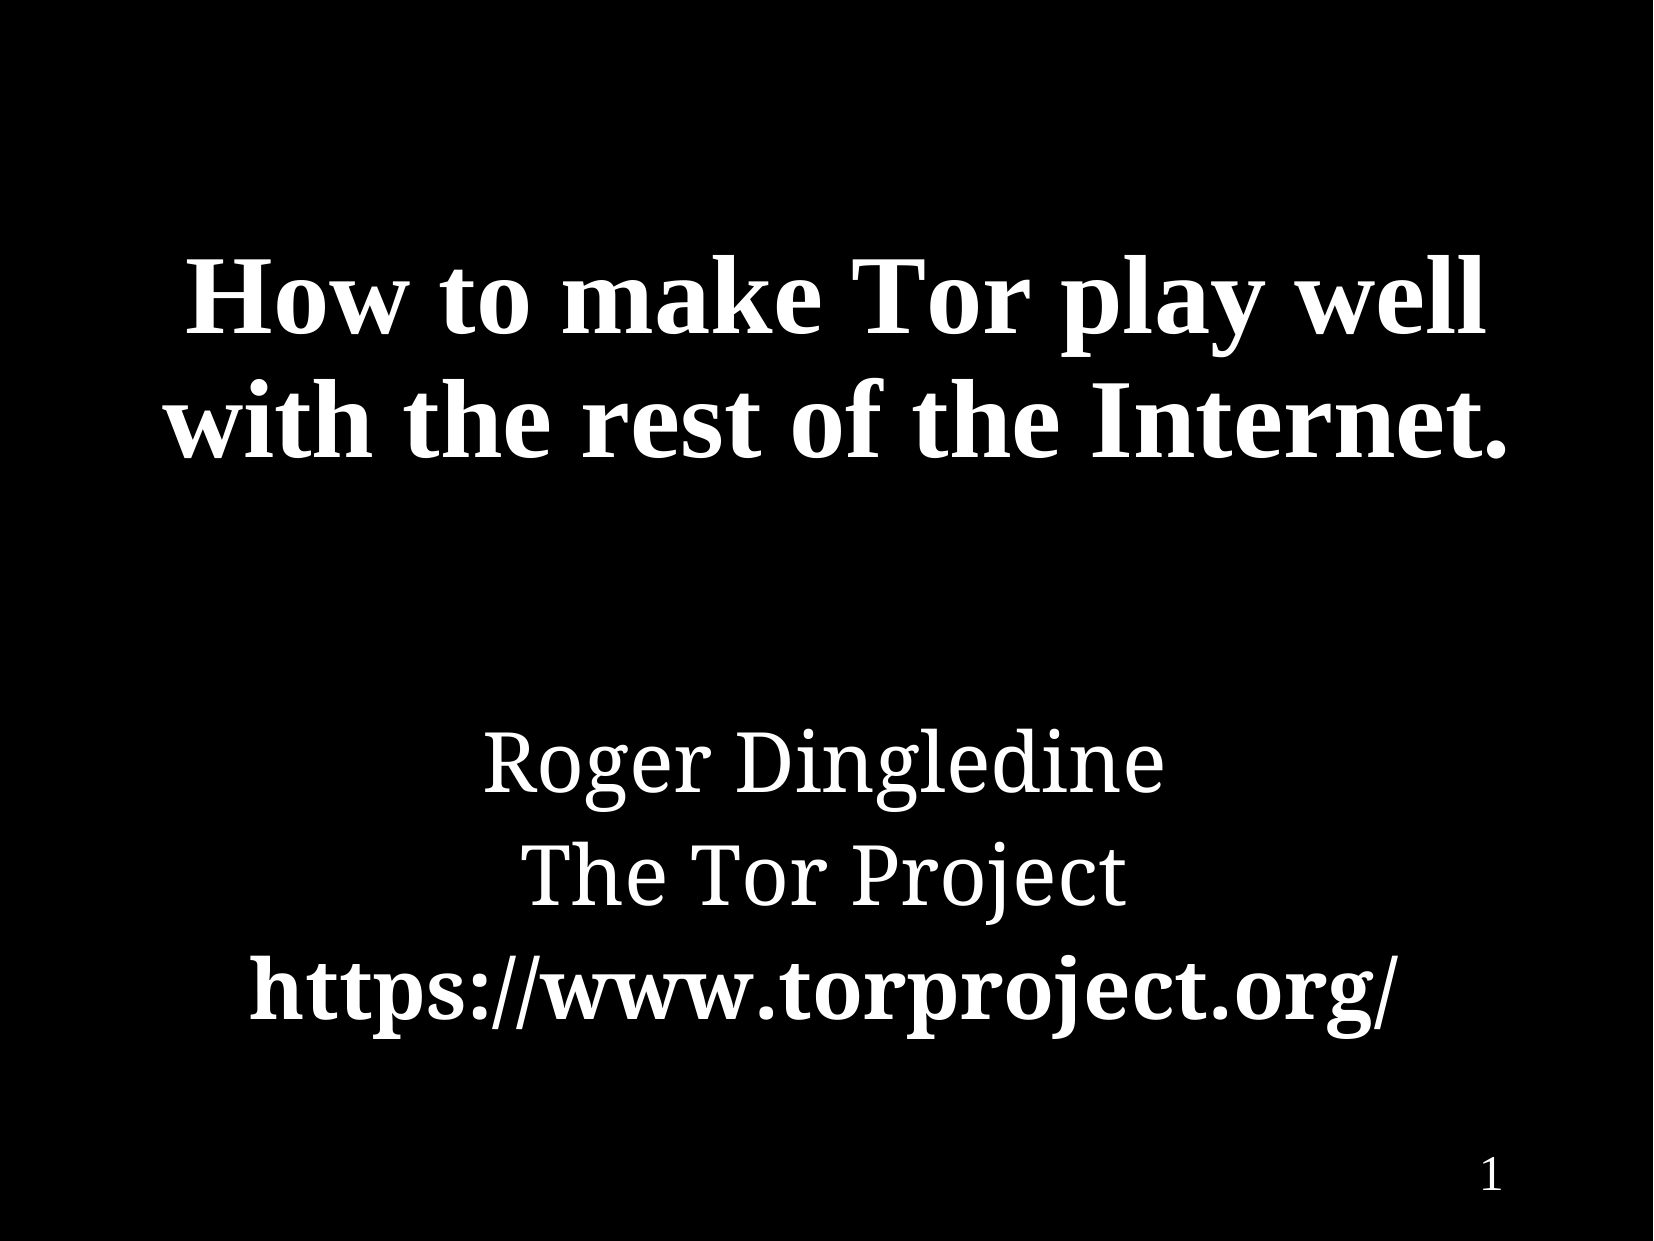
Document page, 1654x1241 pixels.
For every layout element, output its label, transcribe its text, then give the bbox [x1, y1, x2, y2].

title How to make Tor play well with the rest of the Internet. [131, 153, 1544, 562]
subtitle Roger Dingledine The Tor Project https://www.torproject.org/ [118, 501, 1531, 1156]
